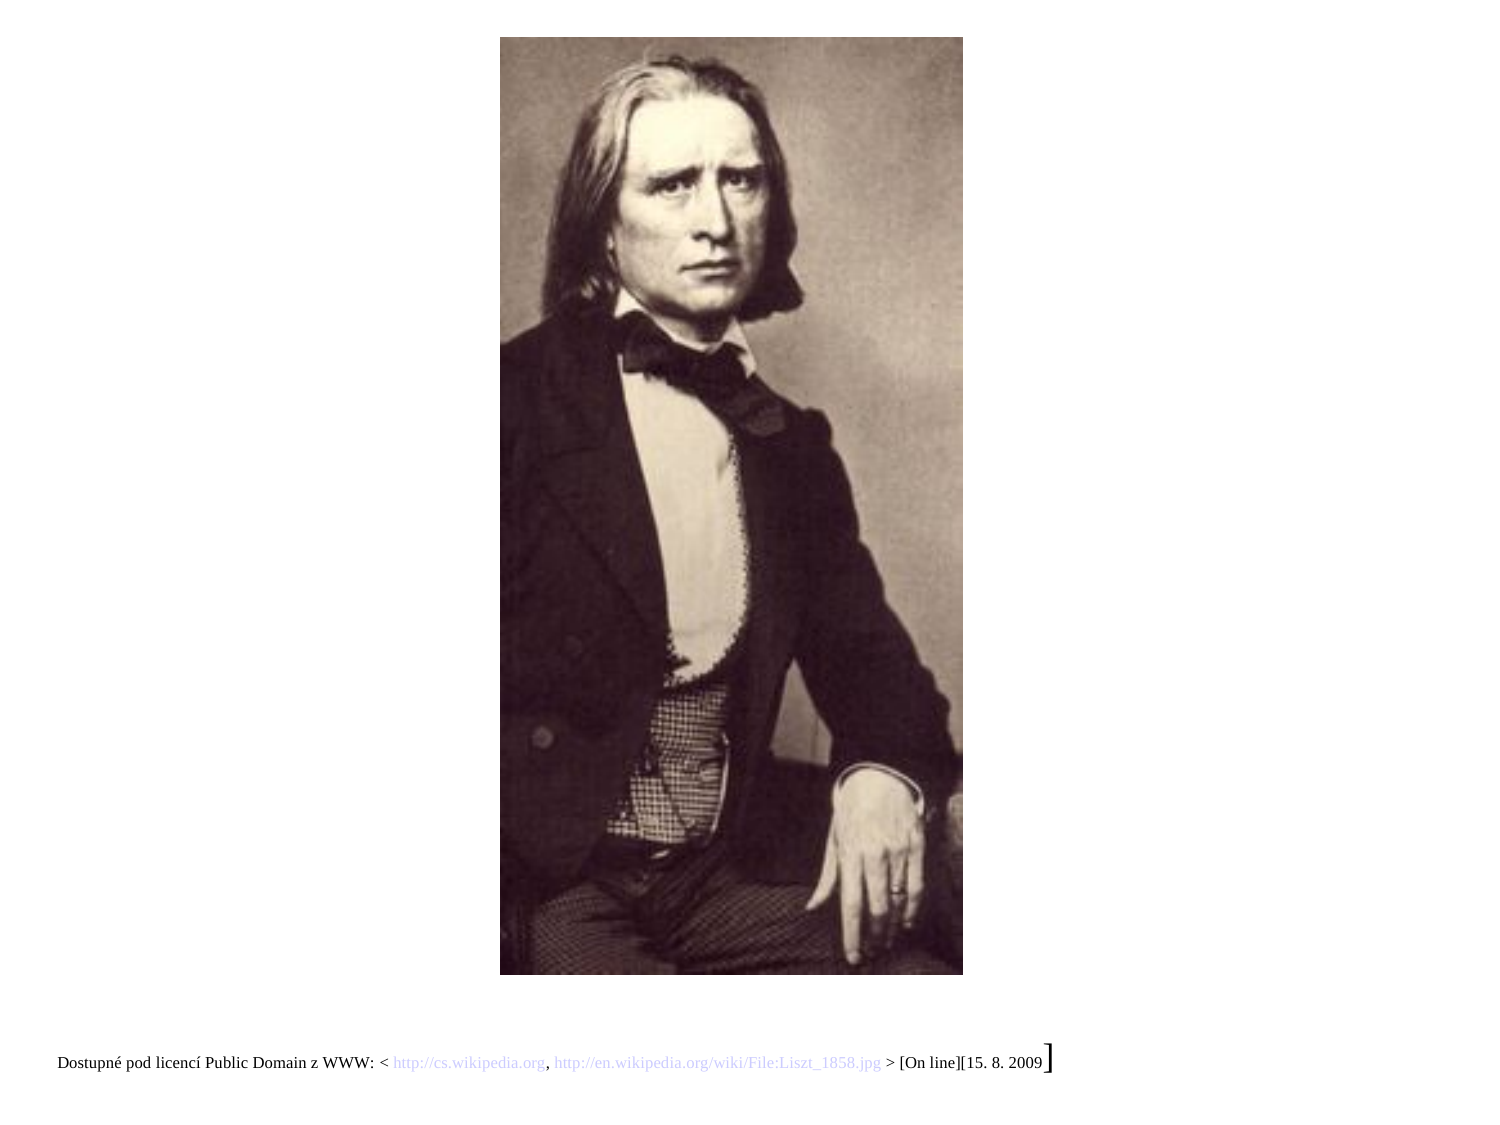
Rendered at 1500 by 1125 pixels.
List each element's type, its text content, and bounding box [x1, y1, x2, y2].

picture [500, 37, 963, 976]
text_box Dostupné pod licencí Public Domain z WWW: < http://cs.wikipedia.org, http://en.wikipedia.org/wiki/File:Liszt_1858.jpg > [On line][15. 8. 2009] [42, 1024, 1070, 1083]
